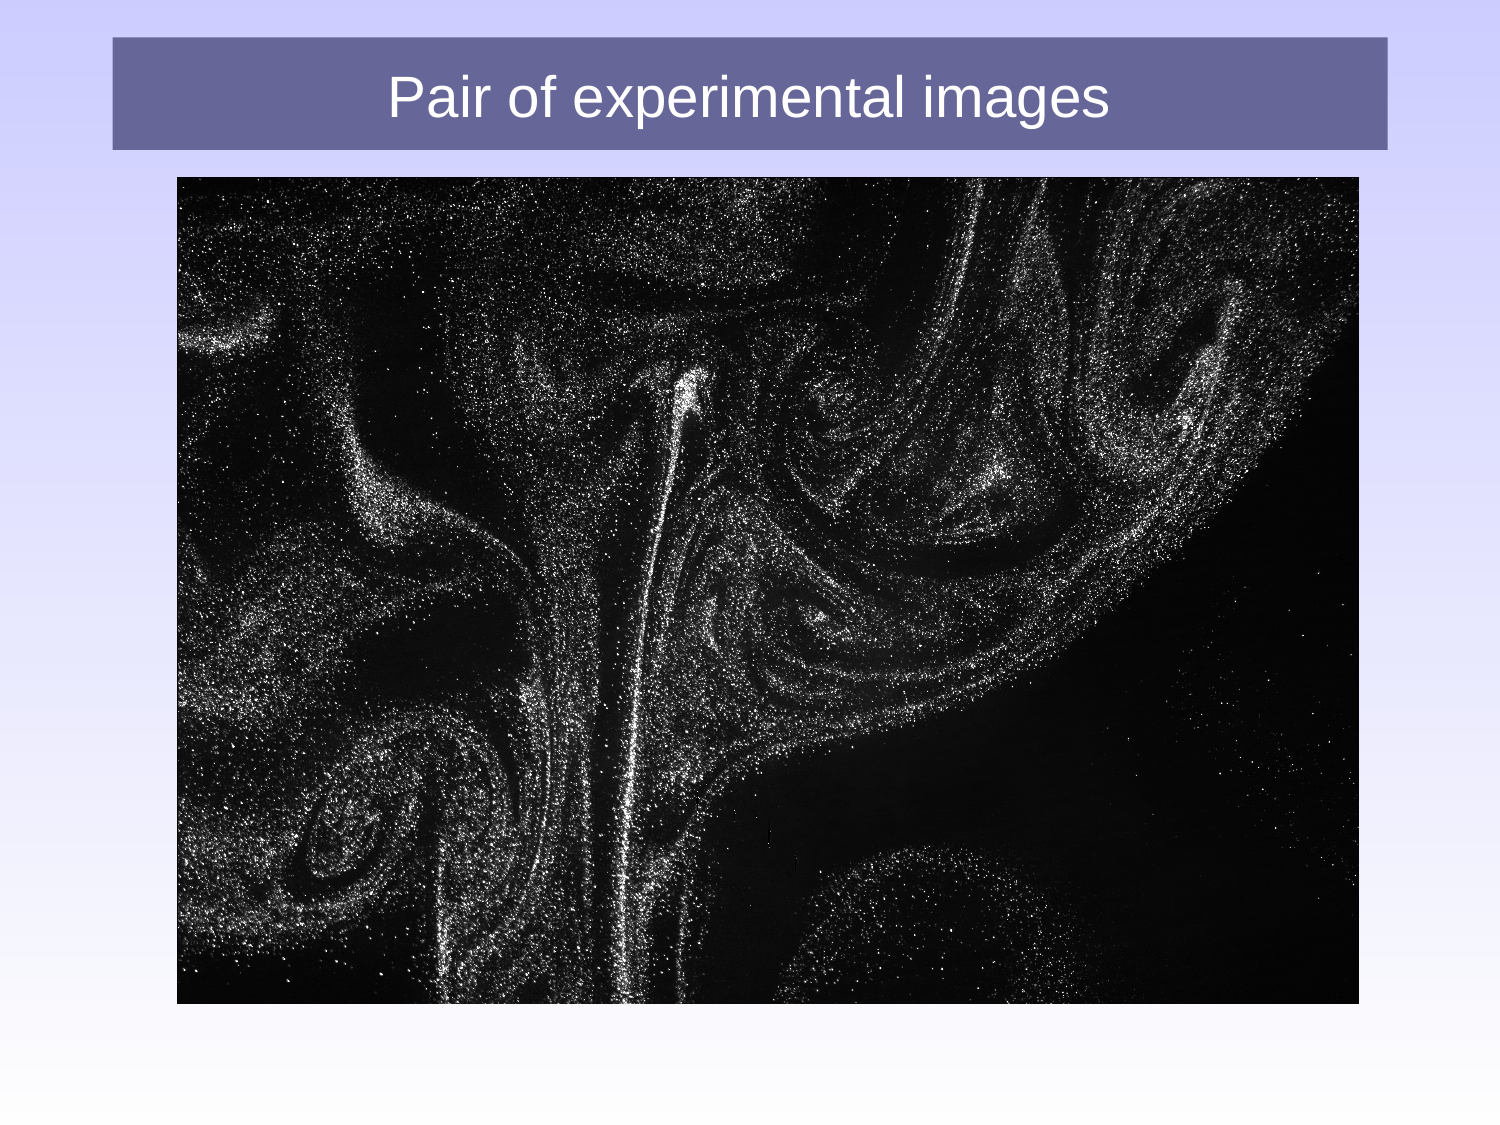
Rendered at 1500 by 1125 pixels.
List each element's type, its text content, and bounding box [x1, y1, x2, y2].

picture [177, 177, 1359, 1004]
text_box Pair of experimental images [112, 37, 1388, 150]
